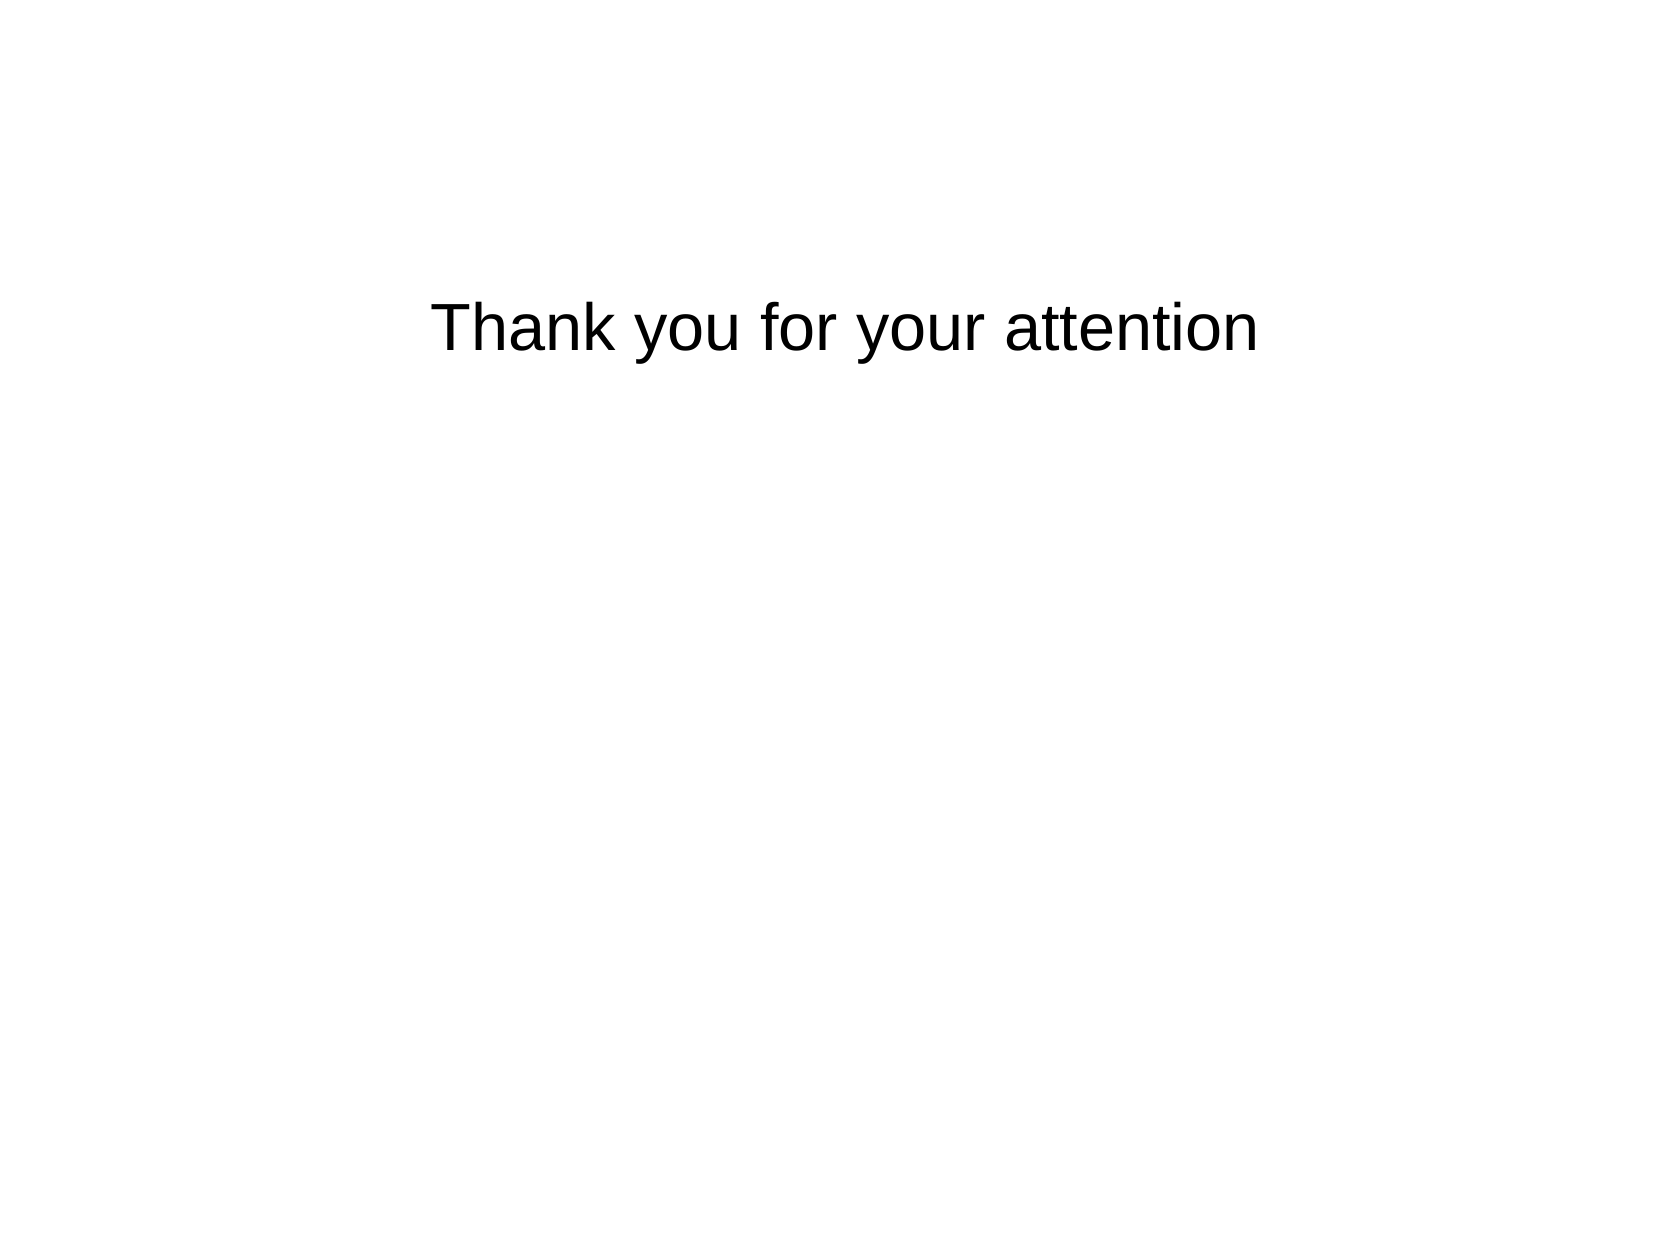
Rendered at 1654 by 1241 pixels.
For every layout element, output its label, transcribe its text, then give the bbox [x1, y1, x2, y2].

list Thank you for your attention [82, 290, 1538, 1010]
